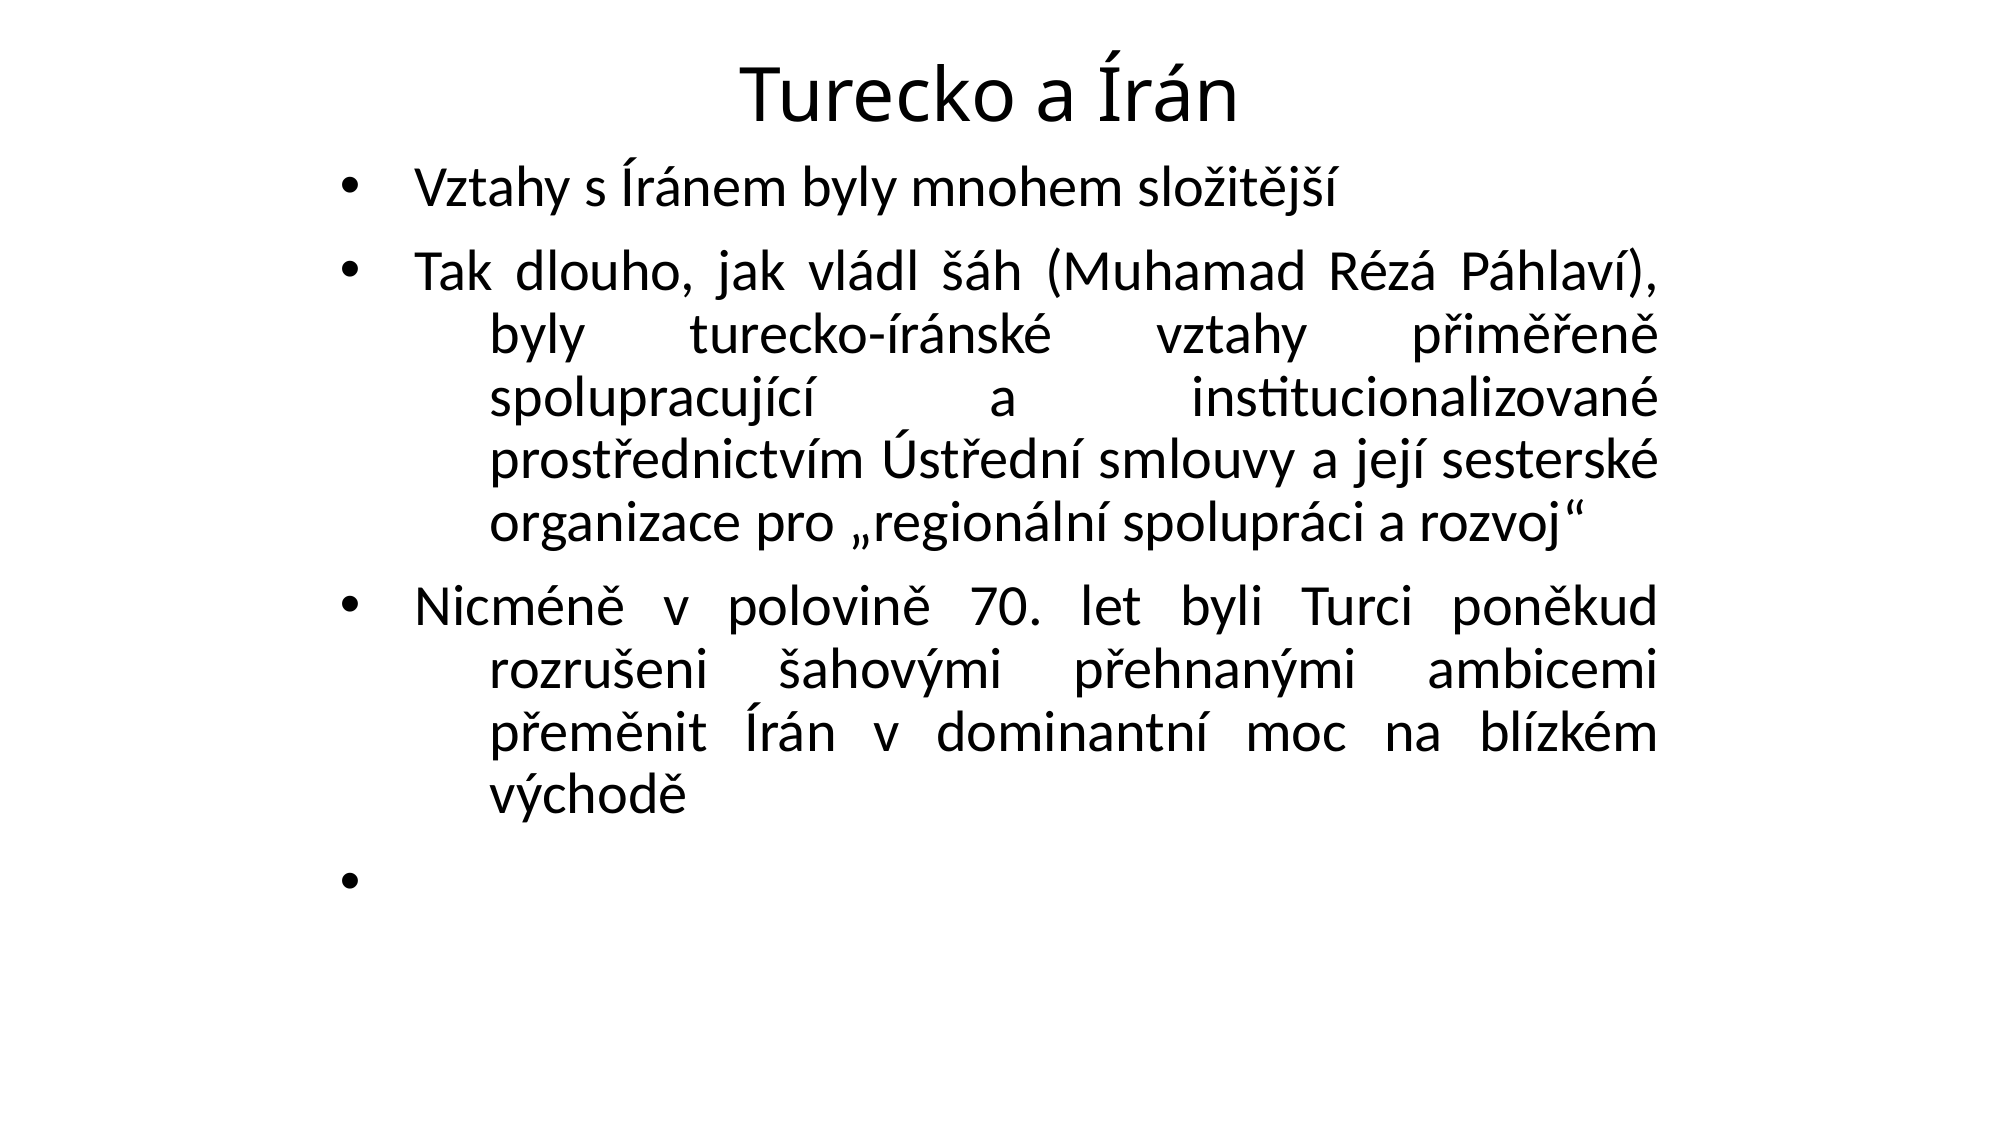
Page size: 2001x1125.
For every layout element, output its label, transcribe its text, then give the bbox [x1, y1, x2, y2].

title Turecko a Írán [324, 45, 1675, 148]
list Vztahy s Íránem byly mnohem složitější​ Tak dlouho, jak vládl šáh (Muhamad Rézá Páhlaví), byly turecko-íránské vztahy přiměřeně spolupracující a institucionalizované prostřednictvím Ústřední smlouvy a její sesterské organizace pro „regionální spolupráci a rozvoj“ ​ Nicméně v polovině 70. let byli Turci poněkud rozrušeni šahovými přehnanými ambicemi přeměnit Írán v dominantní moc na blízkém východě [324, 148, 1675, 1080]
